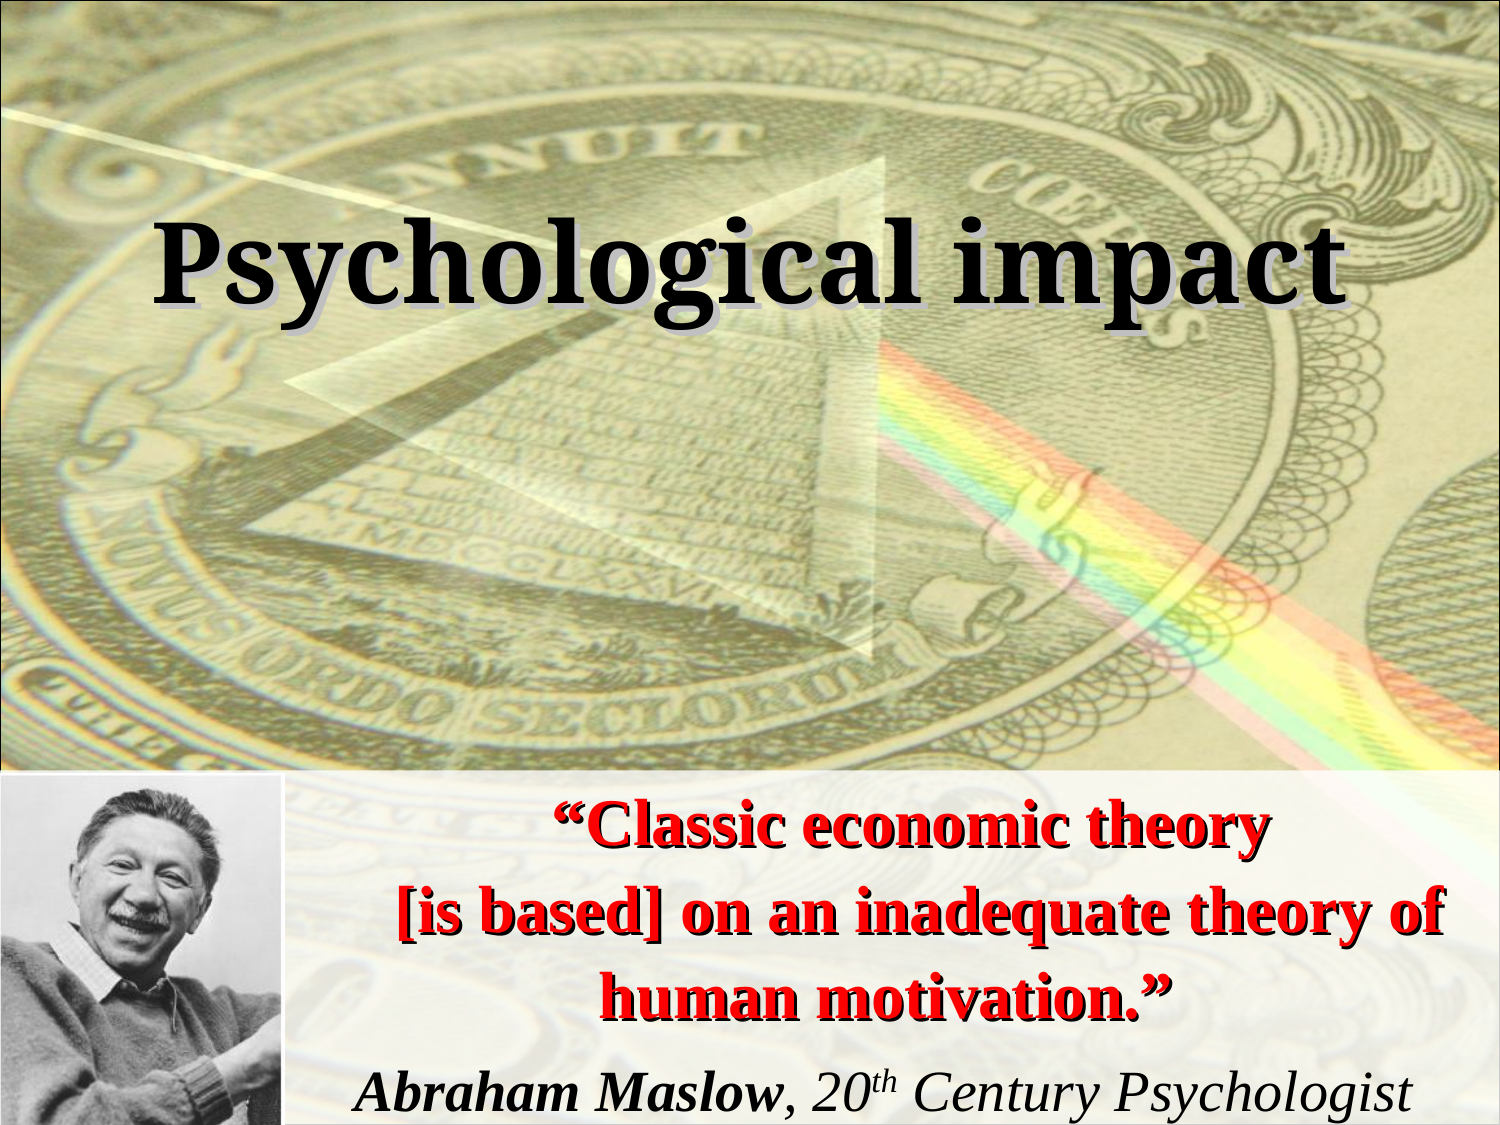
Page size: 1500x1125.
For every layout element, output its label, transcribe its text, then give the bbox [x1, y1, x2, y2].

text_box [0, 356, 1500, 1125]
text_box Psychological impact [0, 160, 1500, 356]
text_box [0, 0, 1500, 160]
picture [0, 773, 285, 1125]
text_box “Classic economic theory [is based] on an inadequate theory of human motivation.” [345, 760, 1462, 1125]
text_box Abraham Maslow, 20th Century Psychologist [329, 1040, 1438, 1125]
